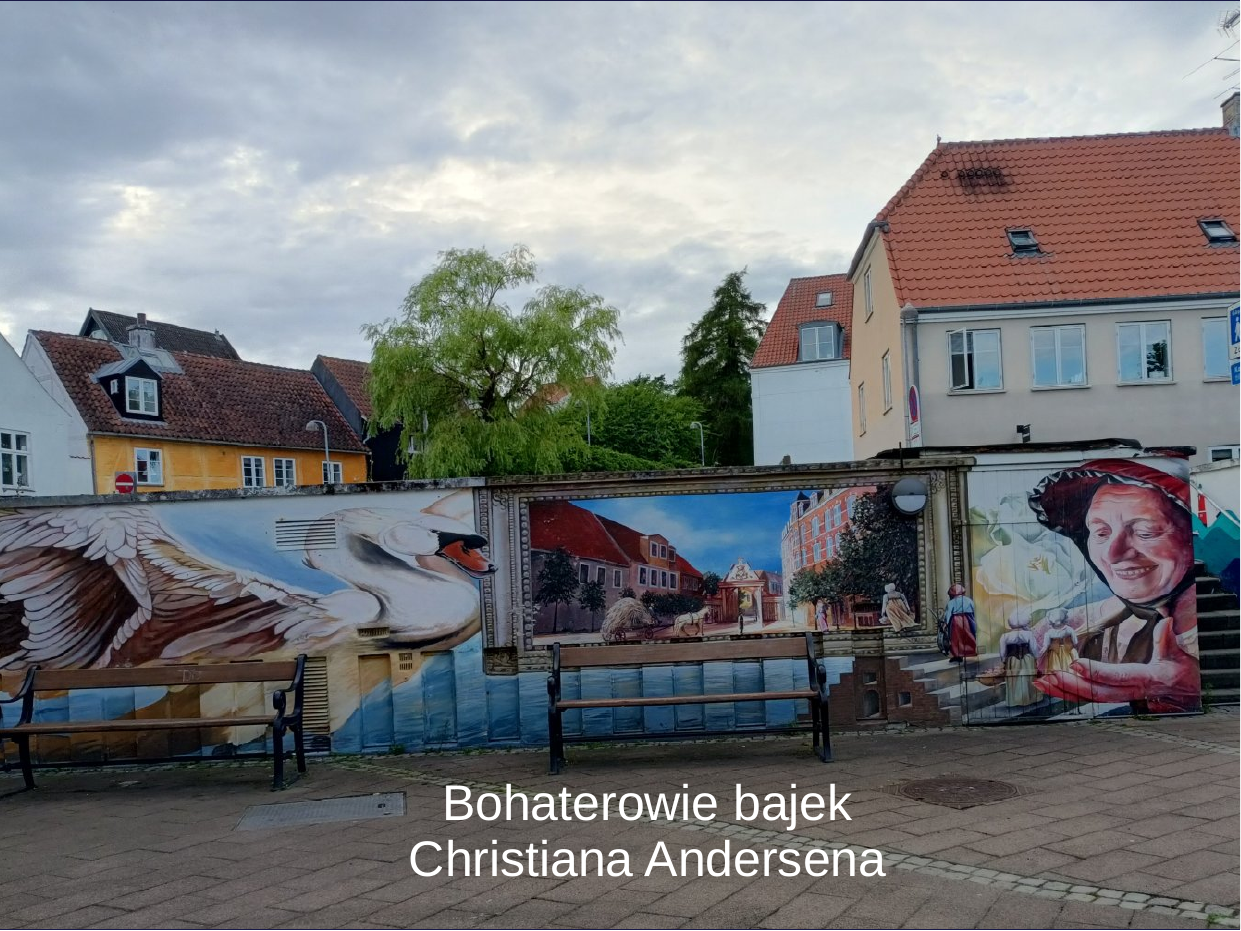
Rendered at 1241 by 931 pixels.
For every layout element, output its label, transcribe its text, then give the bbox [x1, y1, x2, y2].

text_box Bohaterowie bajek Christiana Andersena [295, 767, 1001, 931]
picture [0, 1, 1241, 929]
